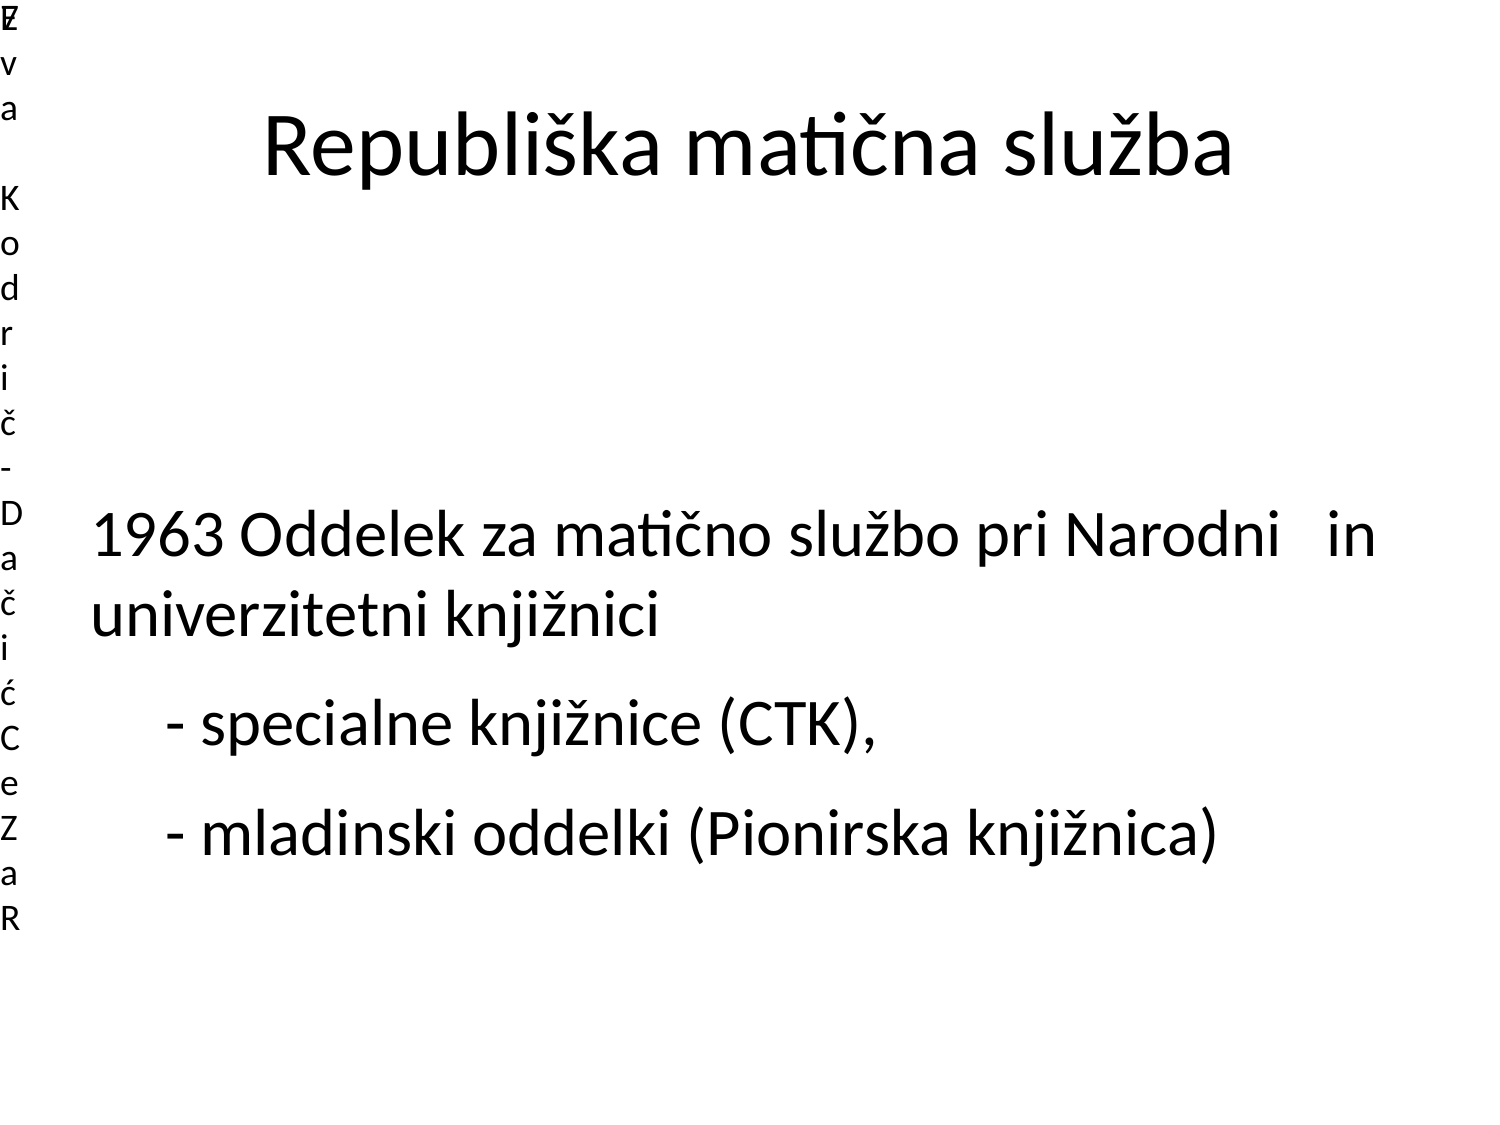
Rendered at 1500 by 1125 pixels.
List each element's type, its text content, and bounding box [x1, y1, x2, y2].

list 1963 Oddelek za matično službo pri Narodni in univerzitetni knjižnici - specialne knjižnice (CTK), - mladinski oddelki (Pionirska knjižnica) [75, 262, 1425, 1005]
title Republiška matična služba [75, 45, 1425, 233]
